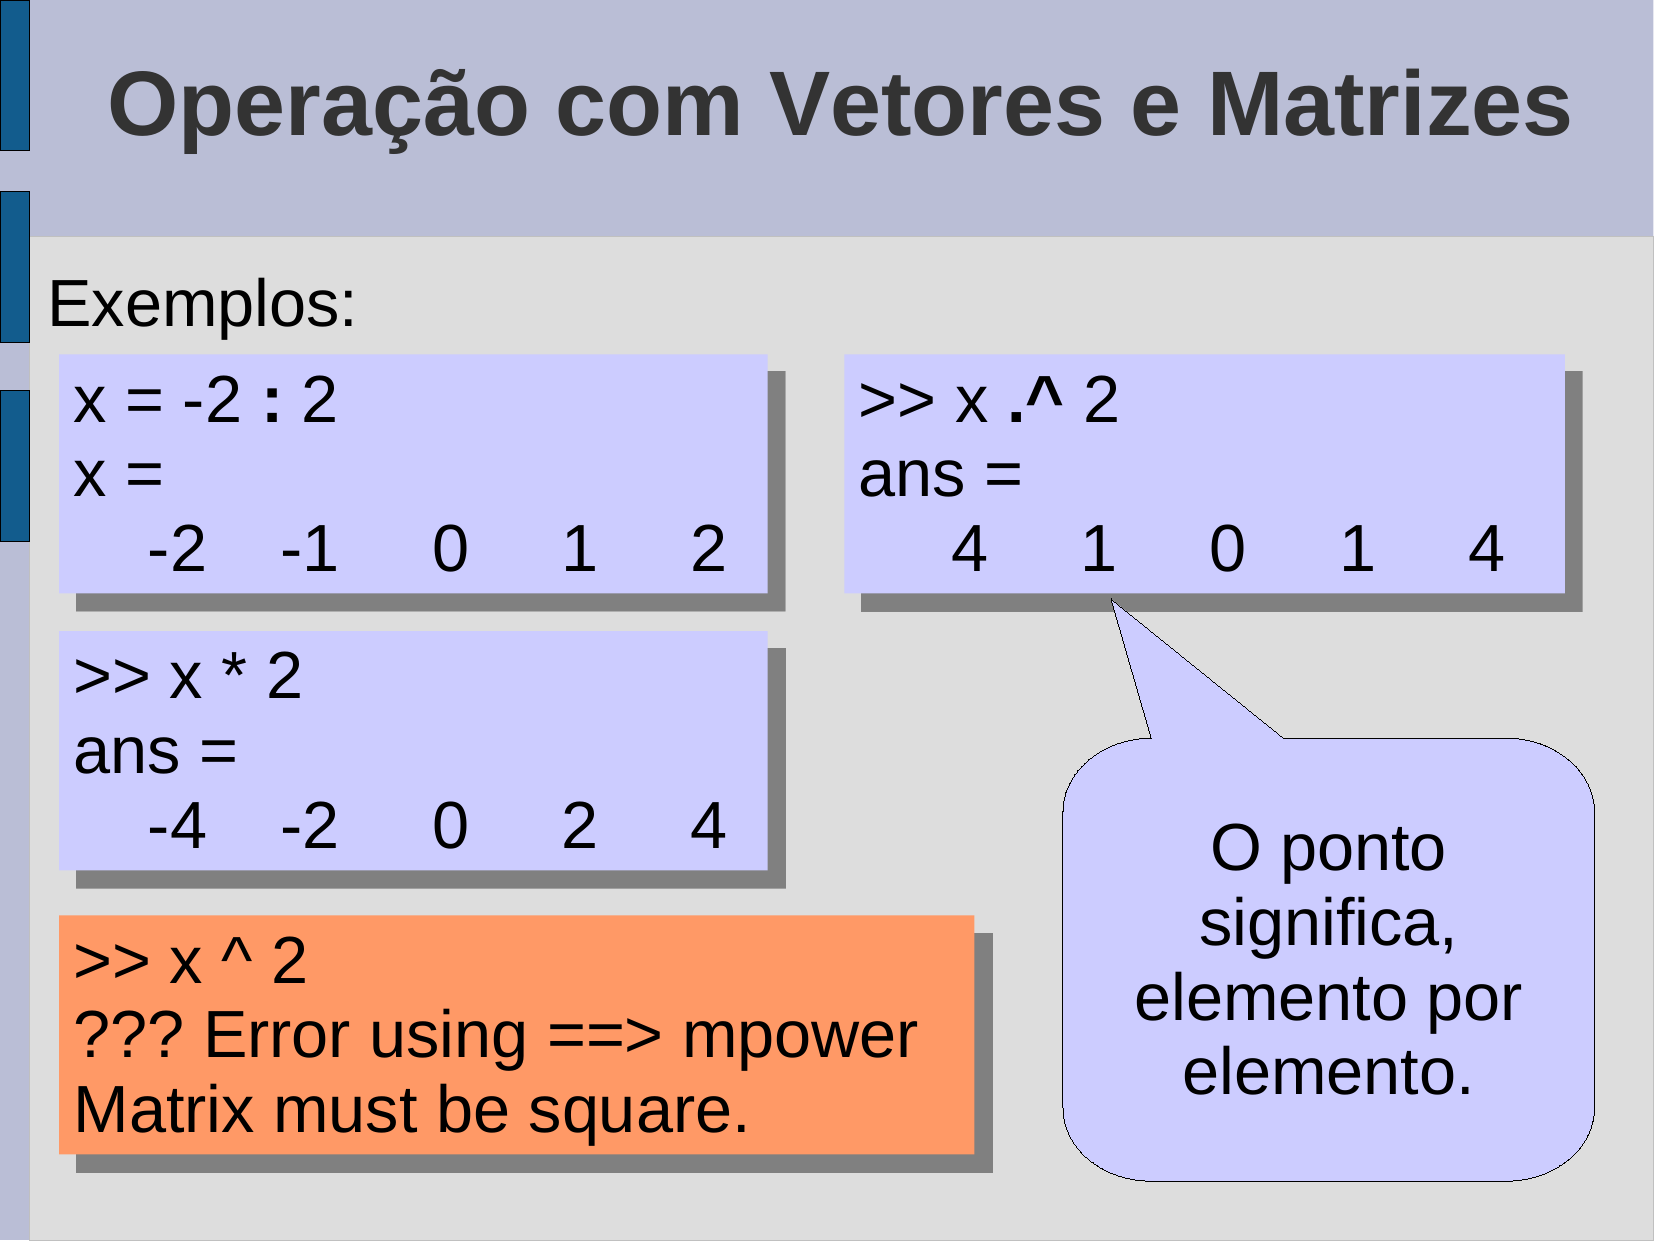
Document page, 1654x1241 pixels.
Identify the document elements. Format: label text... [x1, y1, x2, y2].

text_box >> x ^ 2 ??? Error using ==> mpower Matrix must be square. [59, 915, 975, 1155]
text_box O ponto significa, elemento por elemento. [1062, 598, 1595, 1182]
list Exemplos: [29, 265, 1654, 355]
text_box >> x * 2 ans = -4 -2 0 2 4 [59, 631, 768, 871]
text_box x = -2 : 2 x = -2 -1 0 1 2 [59, 354, 768, 594]
title Operação com Vetores e Matrizes [29, 7, 1654, 200]
text_box >> x .^ 2 ans = 4 1 0 1 4 [844, 354, 1565, 594]
